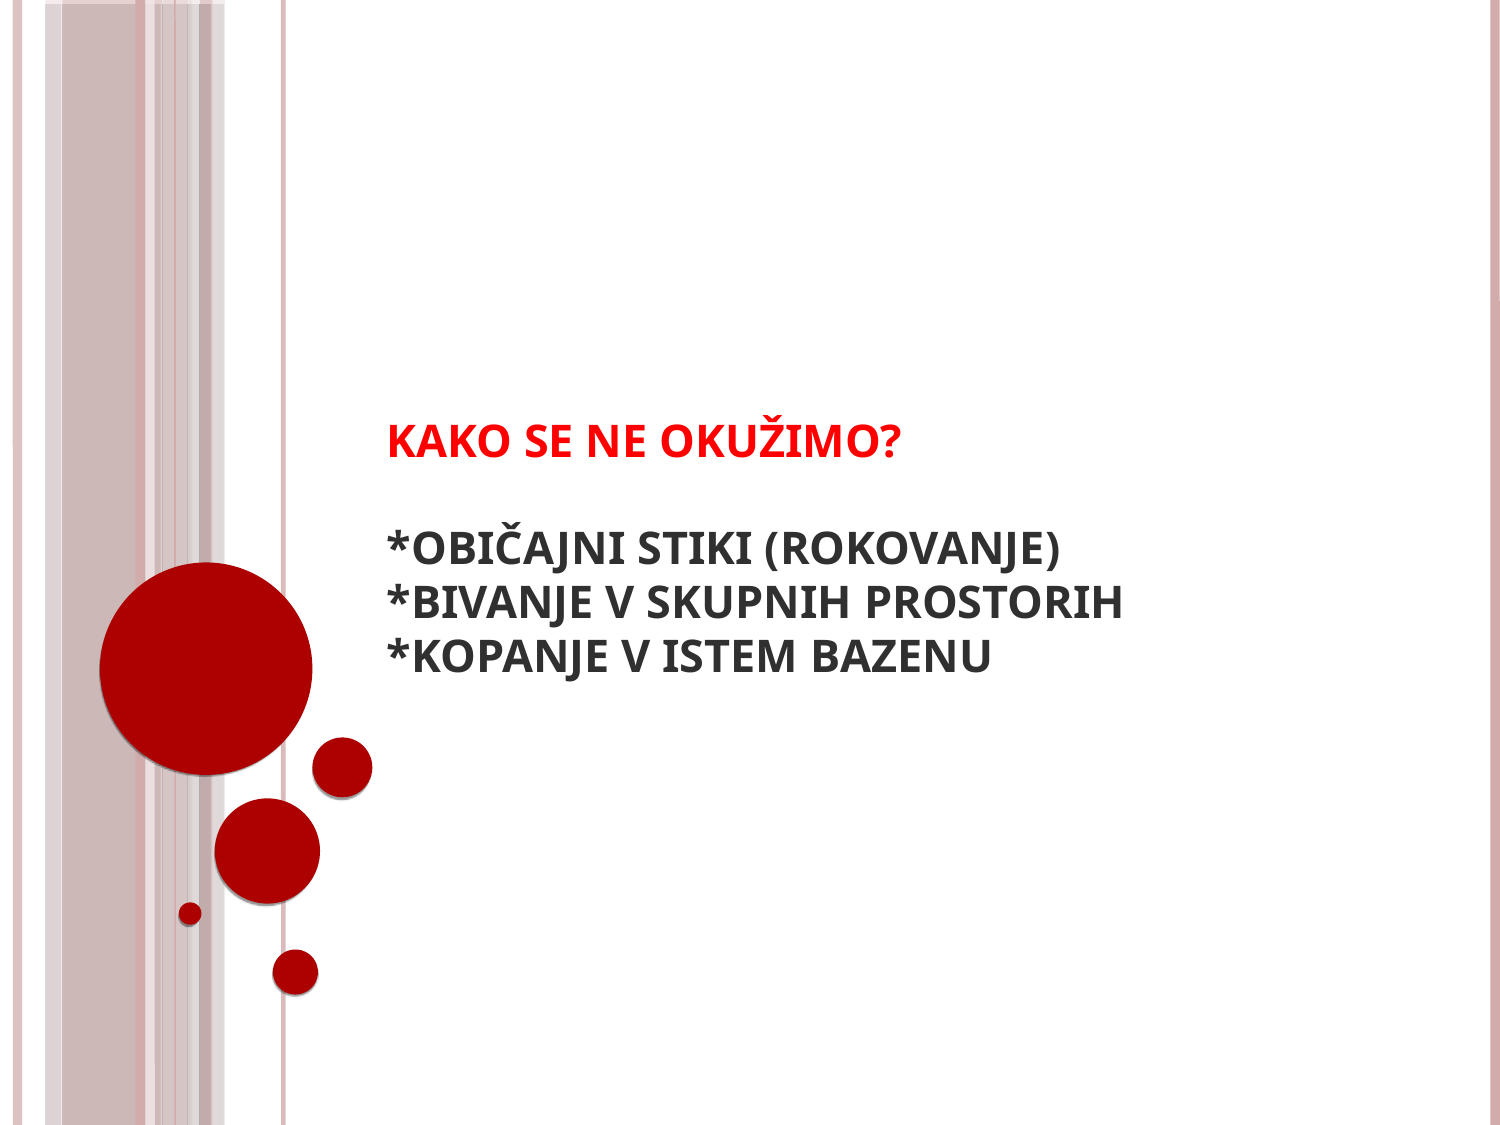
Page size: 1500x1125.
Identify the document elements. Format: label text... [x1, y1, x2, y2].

title Kako se NE okužimo? *običajni stiki (rokovanje) *bivanje v skupnih prostorih *kopanje v istem bazenu [372, 350, 1385, 744]
